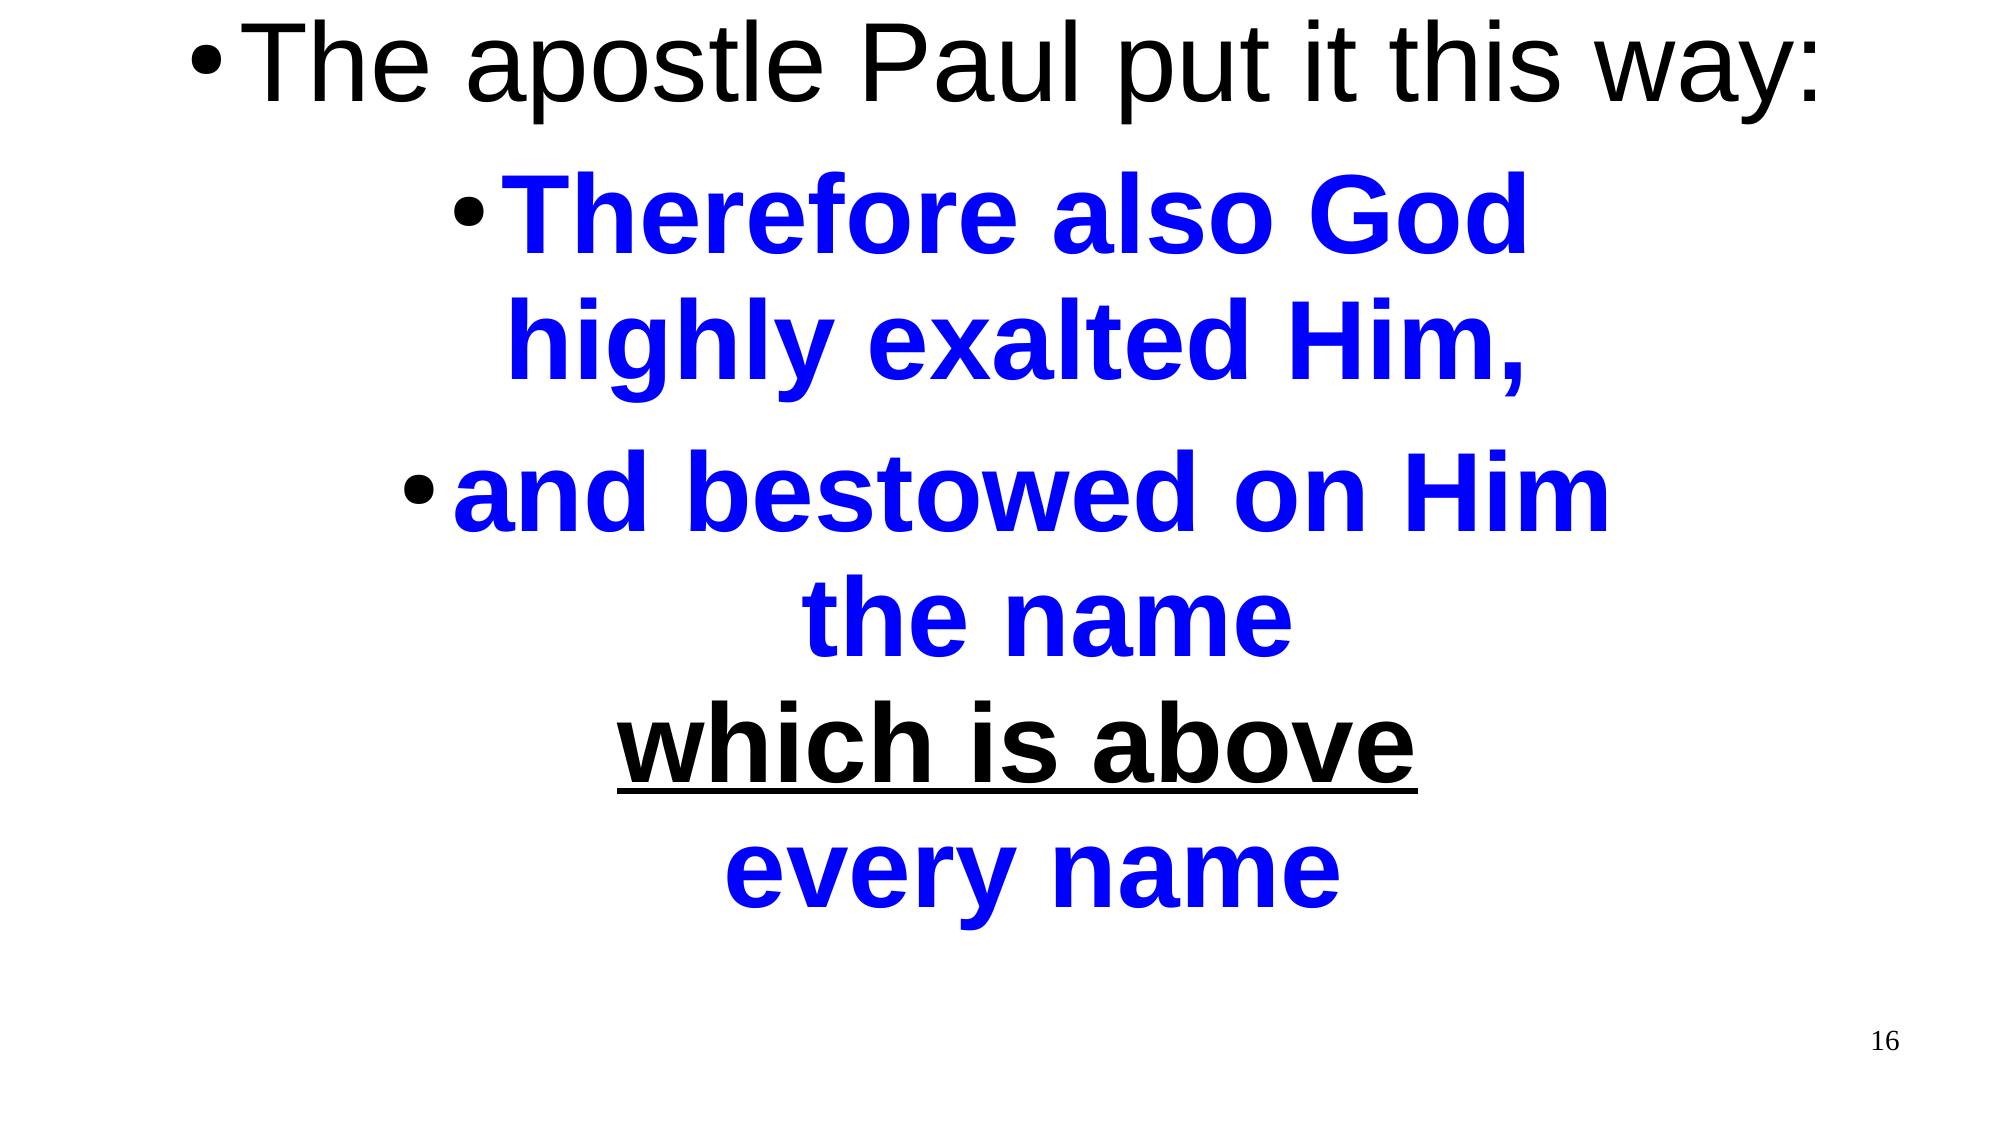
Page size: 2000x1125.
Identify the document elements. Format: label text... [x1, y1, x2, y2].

list The apostle Paul put it this way: Therefore also God highly exalted Him, and bestowed on Him the name which is above every name [0, 0, 1996, 1123]
